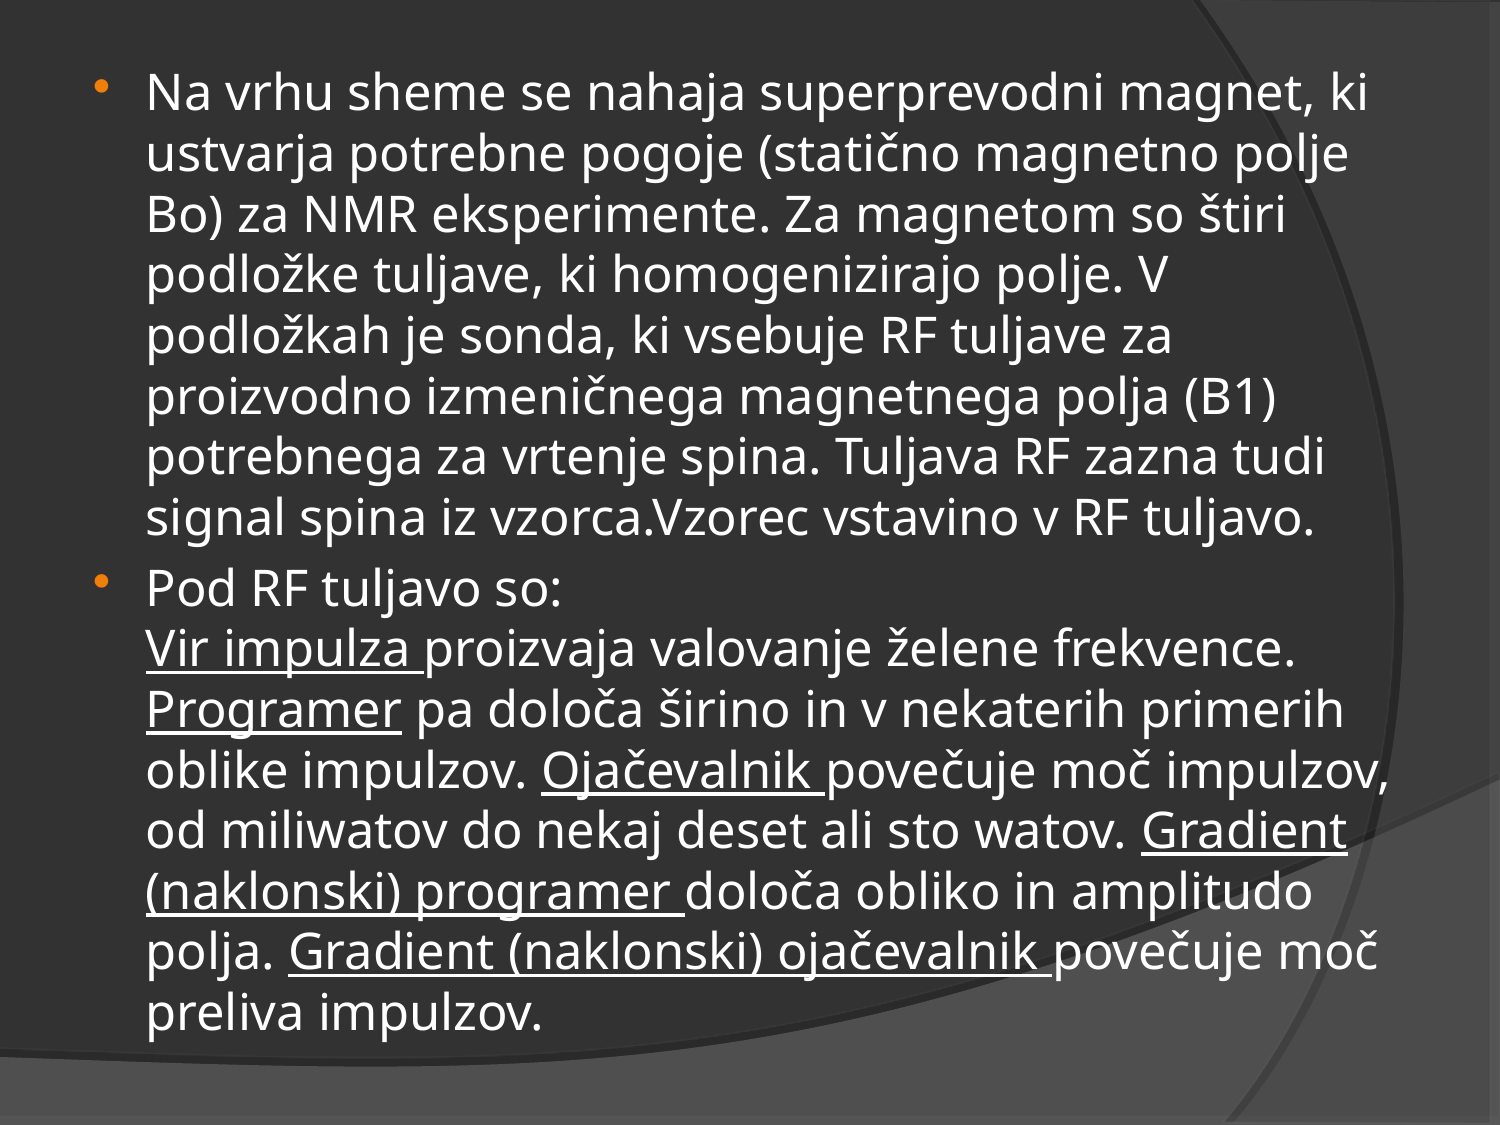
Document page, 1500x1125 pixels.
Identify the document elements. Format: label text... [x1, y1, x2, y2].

list Na vrhu sheme se nahaja superprevodni magnet, ki ustvarja potrebne pogoje (statično magnetno polje Bo) za NMR eksperimente. Za magnetom so štiri podložke tuljave, ki homogenizirajo polje. V podložkah je sonda, ki vsebuje RF tuljave za proizvodno izmeničnega magnetnega polja (B1) potrebnega za vrtenje spina. Tuljava RF zazna tudi signal spina iz vzorca.Vzorec vstavino v RF tuljavo. Pod RF tuljavo so: Vir impulza proizvaja valovanje želene frekvence. Programer pa določa širino in v nekaterih primerih oblike impulzov. Ojačevalnik povečuje moč impulzov, od miliwatov do nekaj deset ali sto watov. Gradient (naklonski) programer določa obliko in amplitudo polja. Gradient (naklonski) ojačevalnik povečuje moč preliva impulzov. [75, 42, 1412, 1059]
